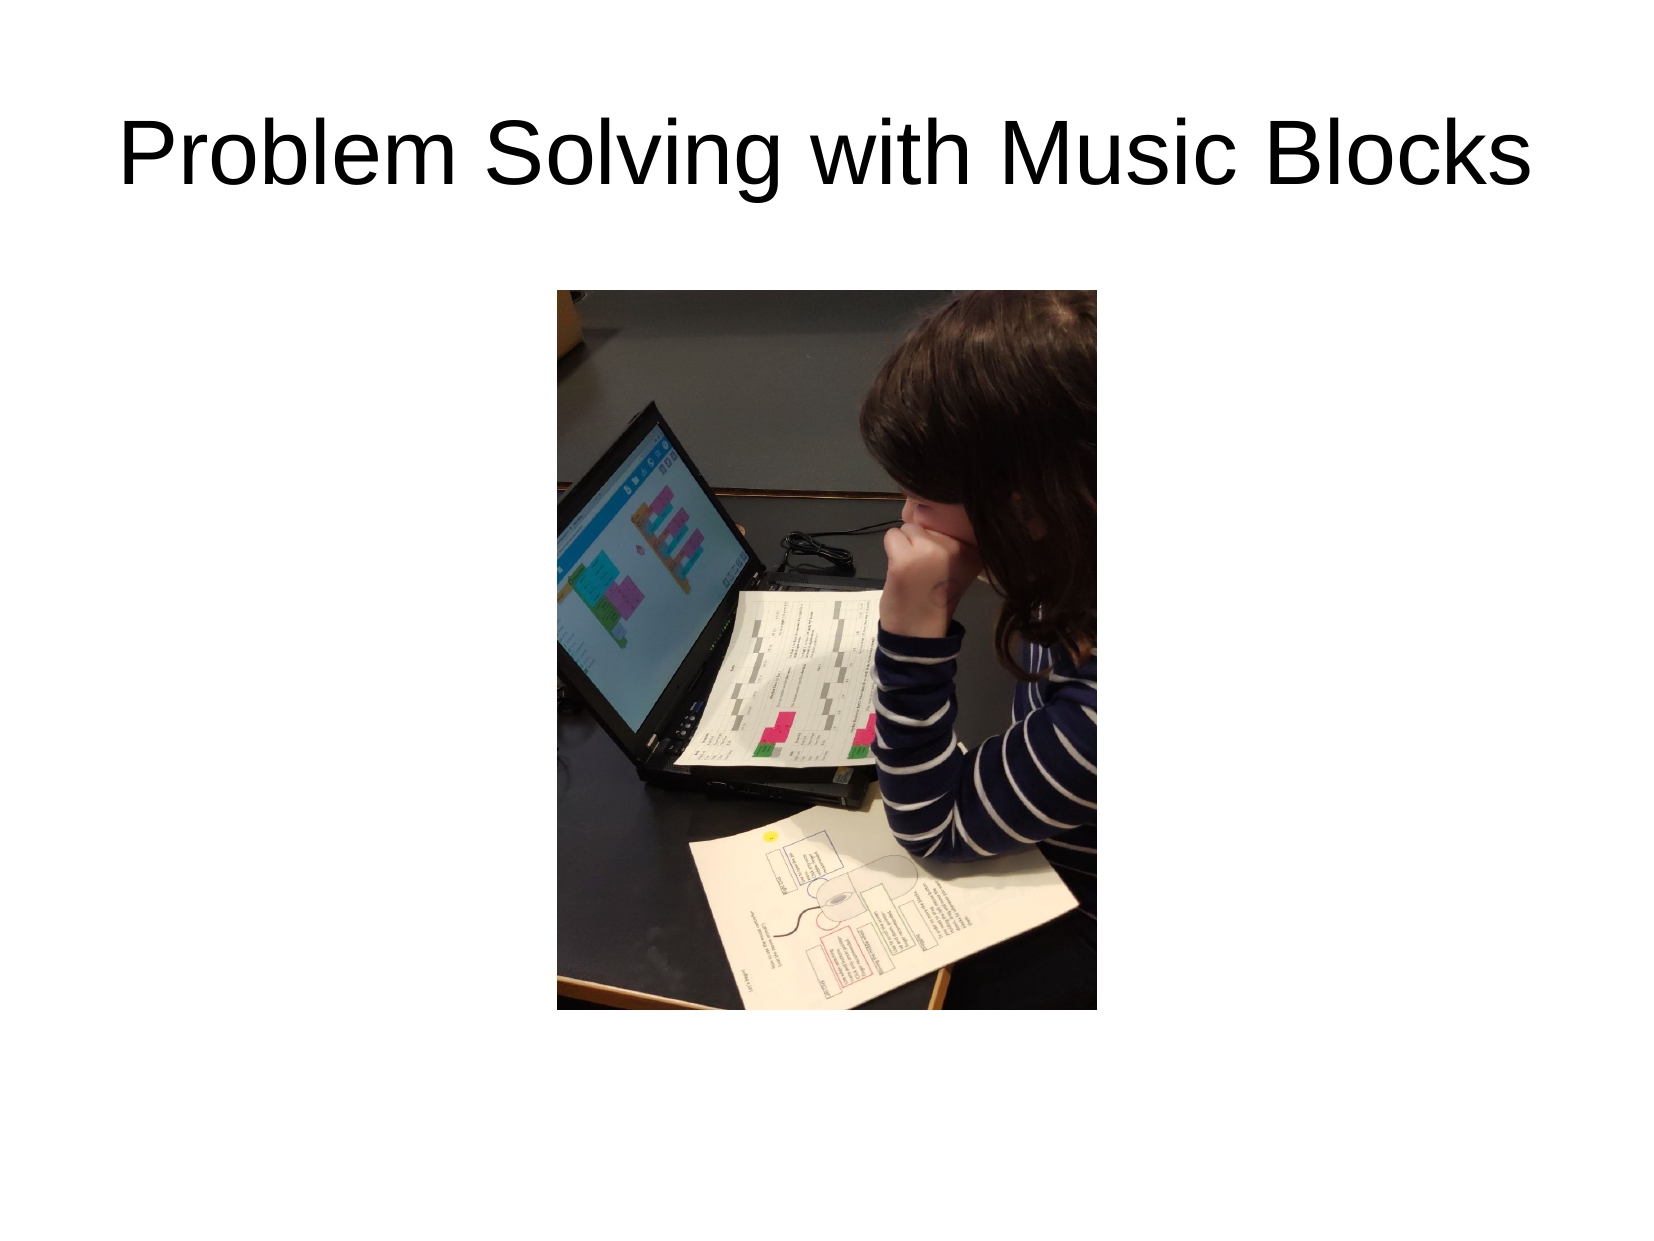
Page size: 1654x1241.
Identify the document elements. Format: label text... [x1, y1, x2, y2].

title Problem Solving with Music Blocks [82, 49, 1571, 257]
picture [557, 290, 1097, 1010]
